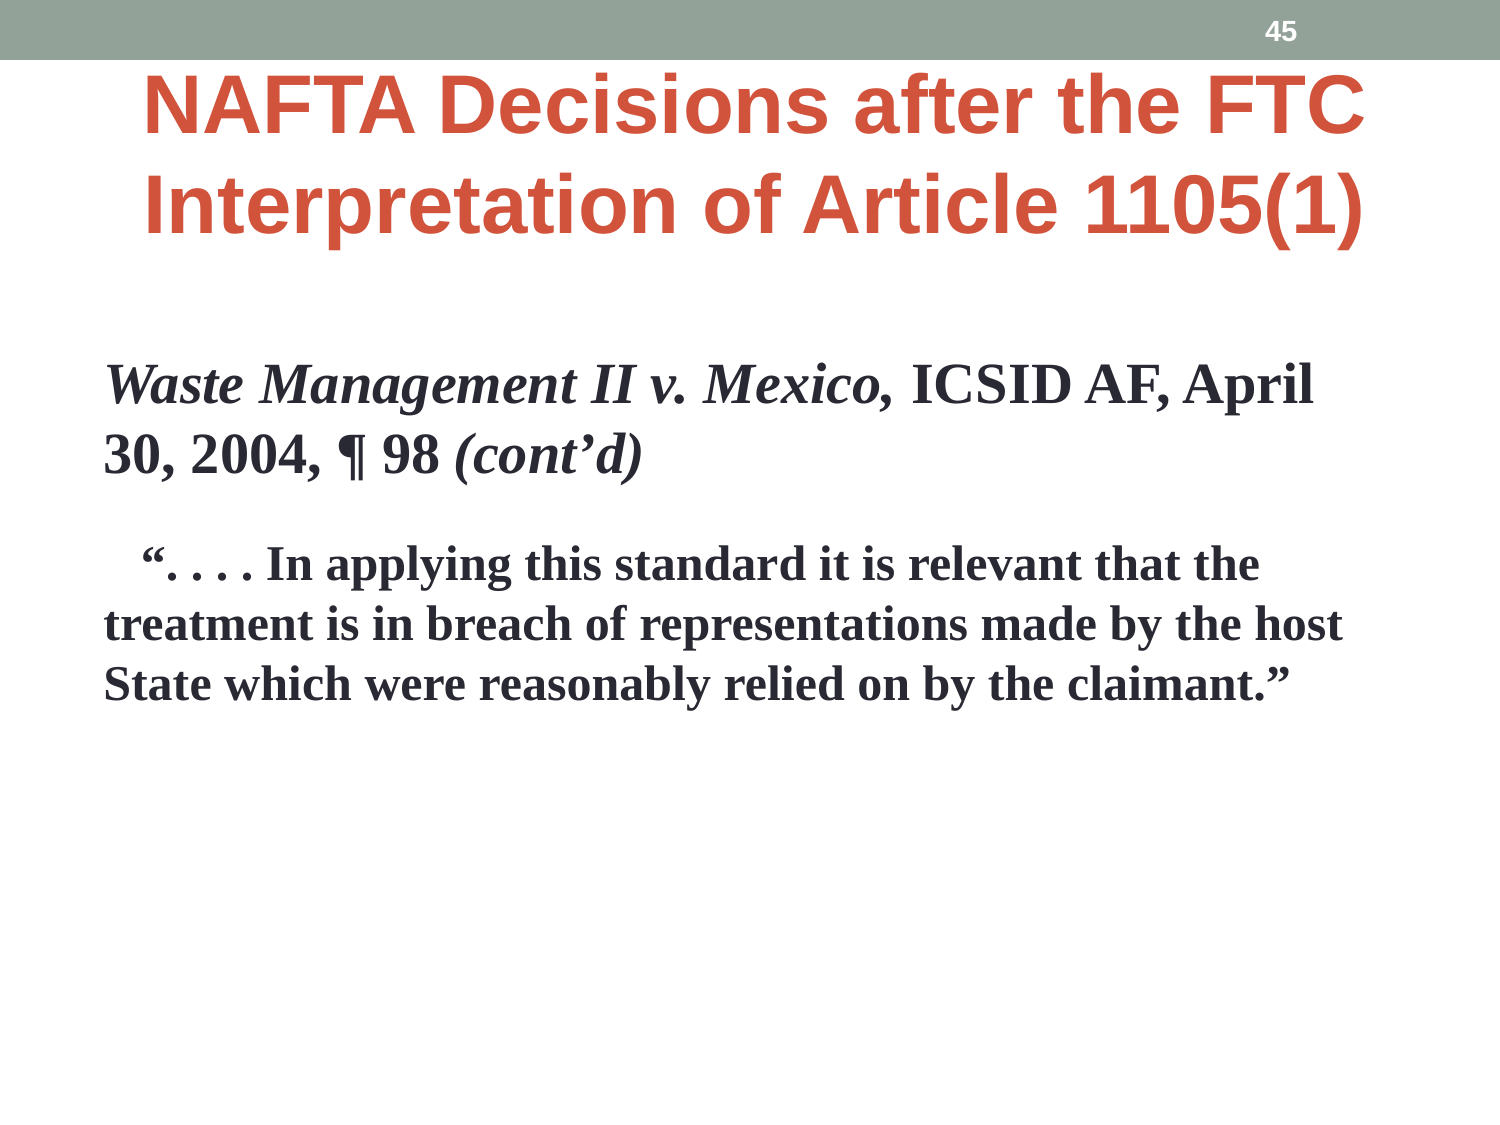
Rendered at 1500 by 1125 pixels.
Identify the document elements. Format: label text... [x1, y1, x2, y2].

text_box NAFTA Decisions after the FTC Interpretation of Article 1105(1) [123, 42, 1387, 243]
text_box Waste Management II v. Mexico, ICSID AF, April 30, 2004, ¶ 98 (cont’d) “. . . . In applying this standard it is relevant that the treatment is in breach of representations made by the host State which were reasonably relied on by the claimant.” [88, 338, 1412, 1088]
slide_number <編號> [1250, 3, 1425, 57]
